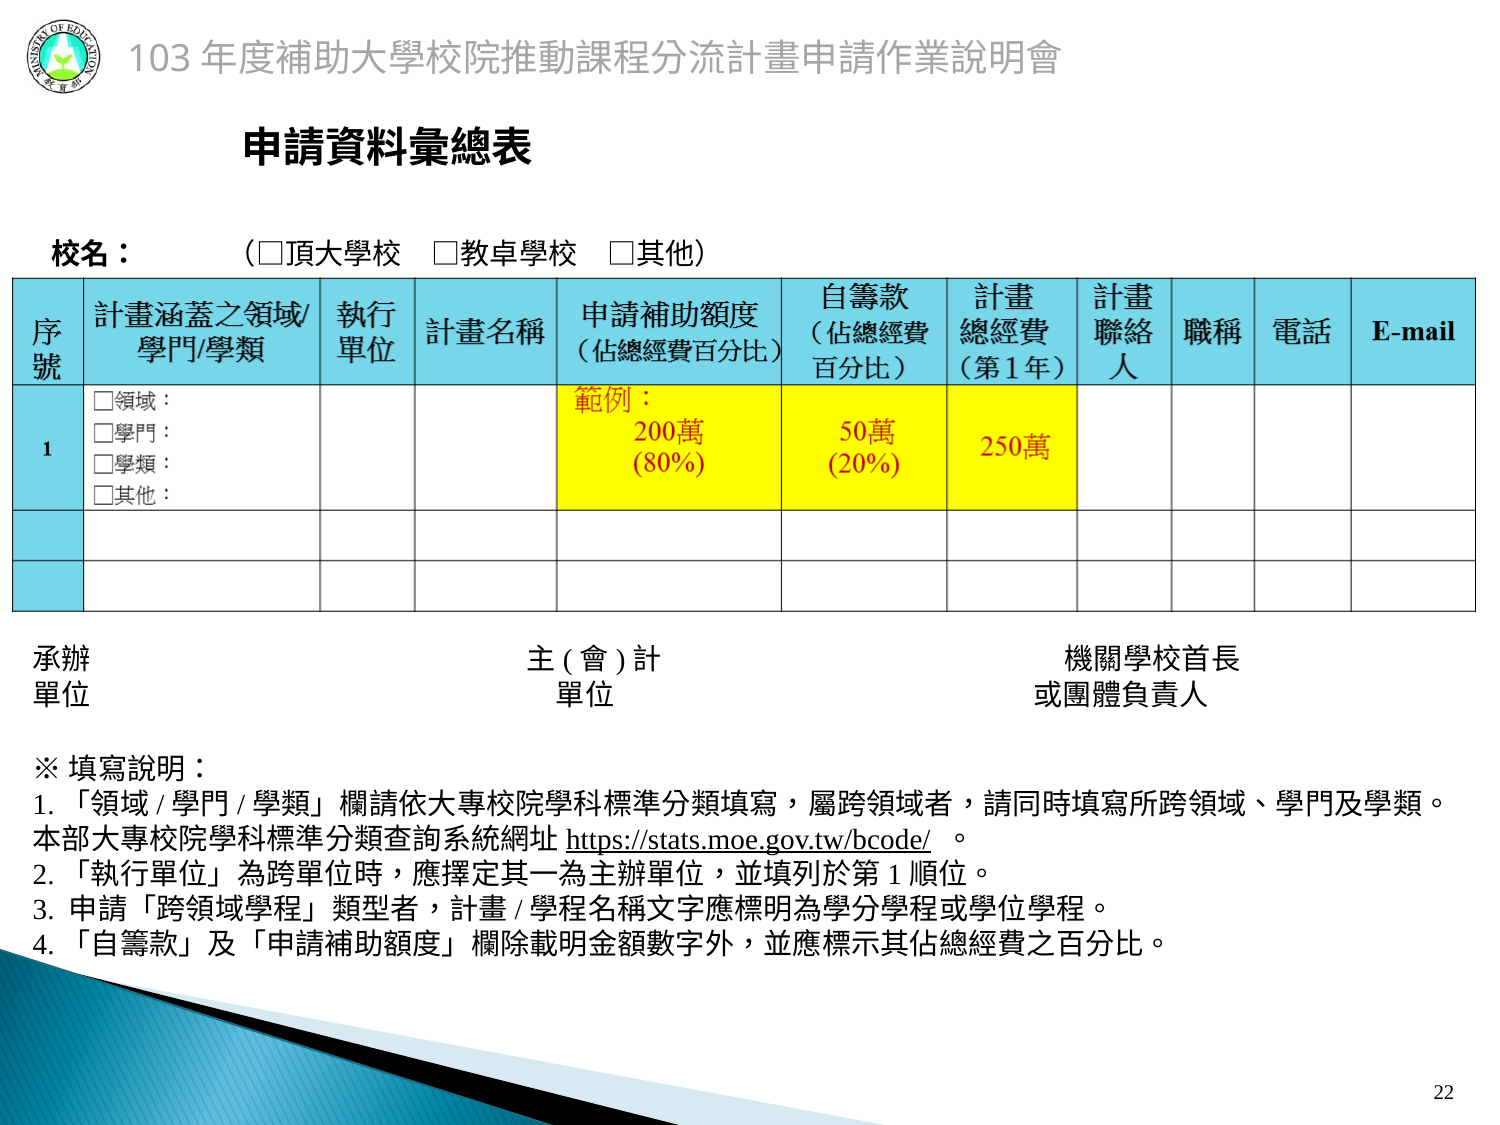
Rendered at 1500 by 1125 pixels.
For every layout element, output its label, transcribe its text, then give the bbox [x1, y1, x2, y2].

picture [12, 270, 1476, 612]
picture [17, 19, 102, 96]
text_box 承辦 主(會)計 機關學校首長 單位 單位 或團體負責人 ※填寫說明： 1.「領域/學門/學類」欄請依大專校院學科標準分類填寫，屬跨領域者，請同時填寫所跨領域、學門及學類。本部大專校院學科標準分類查詢系統網址https://stats.moe.gov.tw/bcode/ 。 2.「執行單位」為跨單位時，應擇定其一為主辦單位，並填列於第1順位。 3. 申請「跨領域學程」類型者，計畫/學程名稱文字應標明為學分學程或學位學程。 4.「自籌款」及「申請補助額度」欄除載明金額數字外，並應標示其佔總經費之百分比。 [17, 633, 1479, 972]
text_box 申請資料彙總表 校名： （□頂大學校 □教卓學校 □其他） [36, 113, 1460, 270]
text_box 103年度補助大學校院推動課程分流計畫申請作業說明會 [112, 26, 1436, 88]
text_box 22 [1418, 1051, 1479, 1112]
